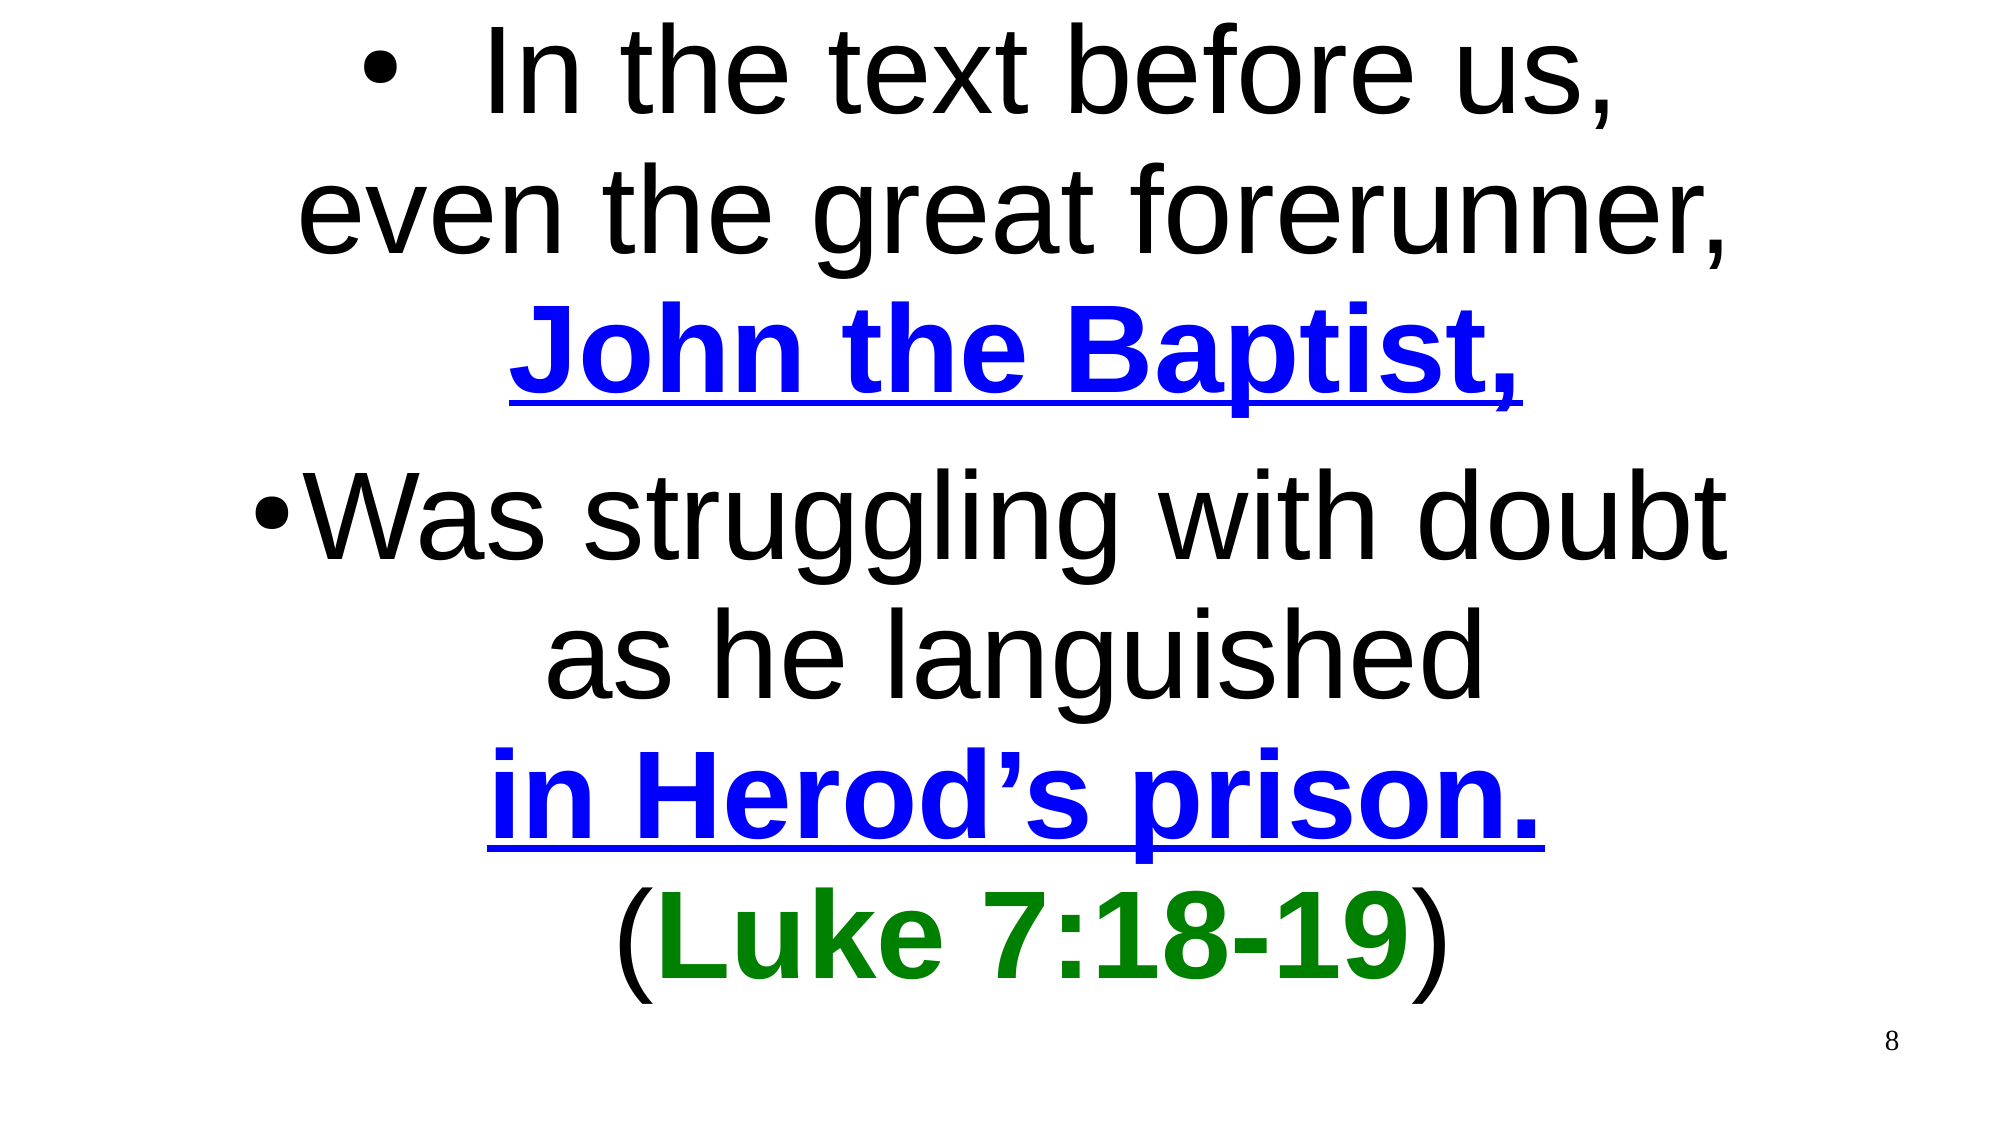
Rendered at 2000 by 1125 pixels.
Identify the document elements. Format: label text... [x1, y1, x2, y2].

list In the text before us, even the great forerunner, John the Baptist, Was struggling with doubt as he languished in Herod’s prison. (Luke 7:18-19) [0, 0, 1996, 1123]
